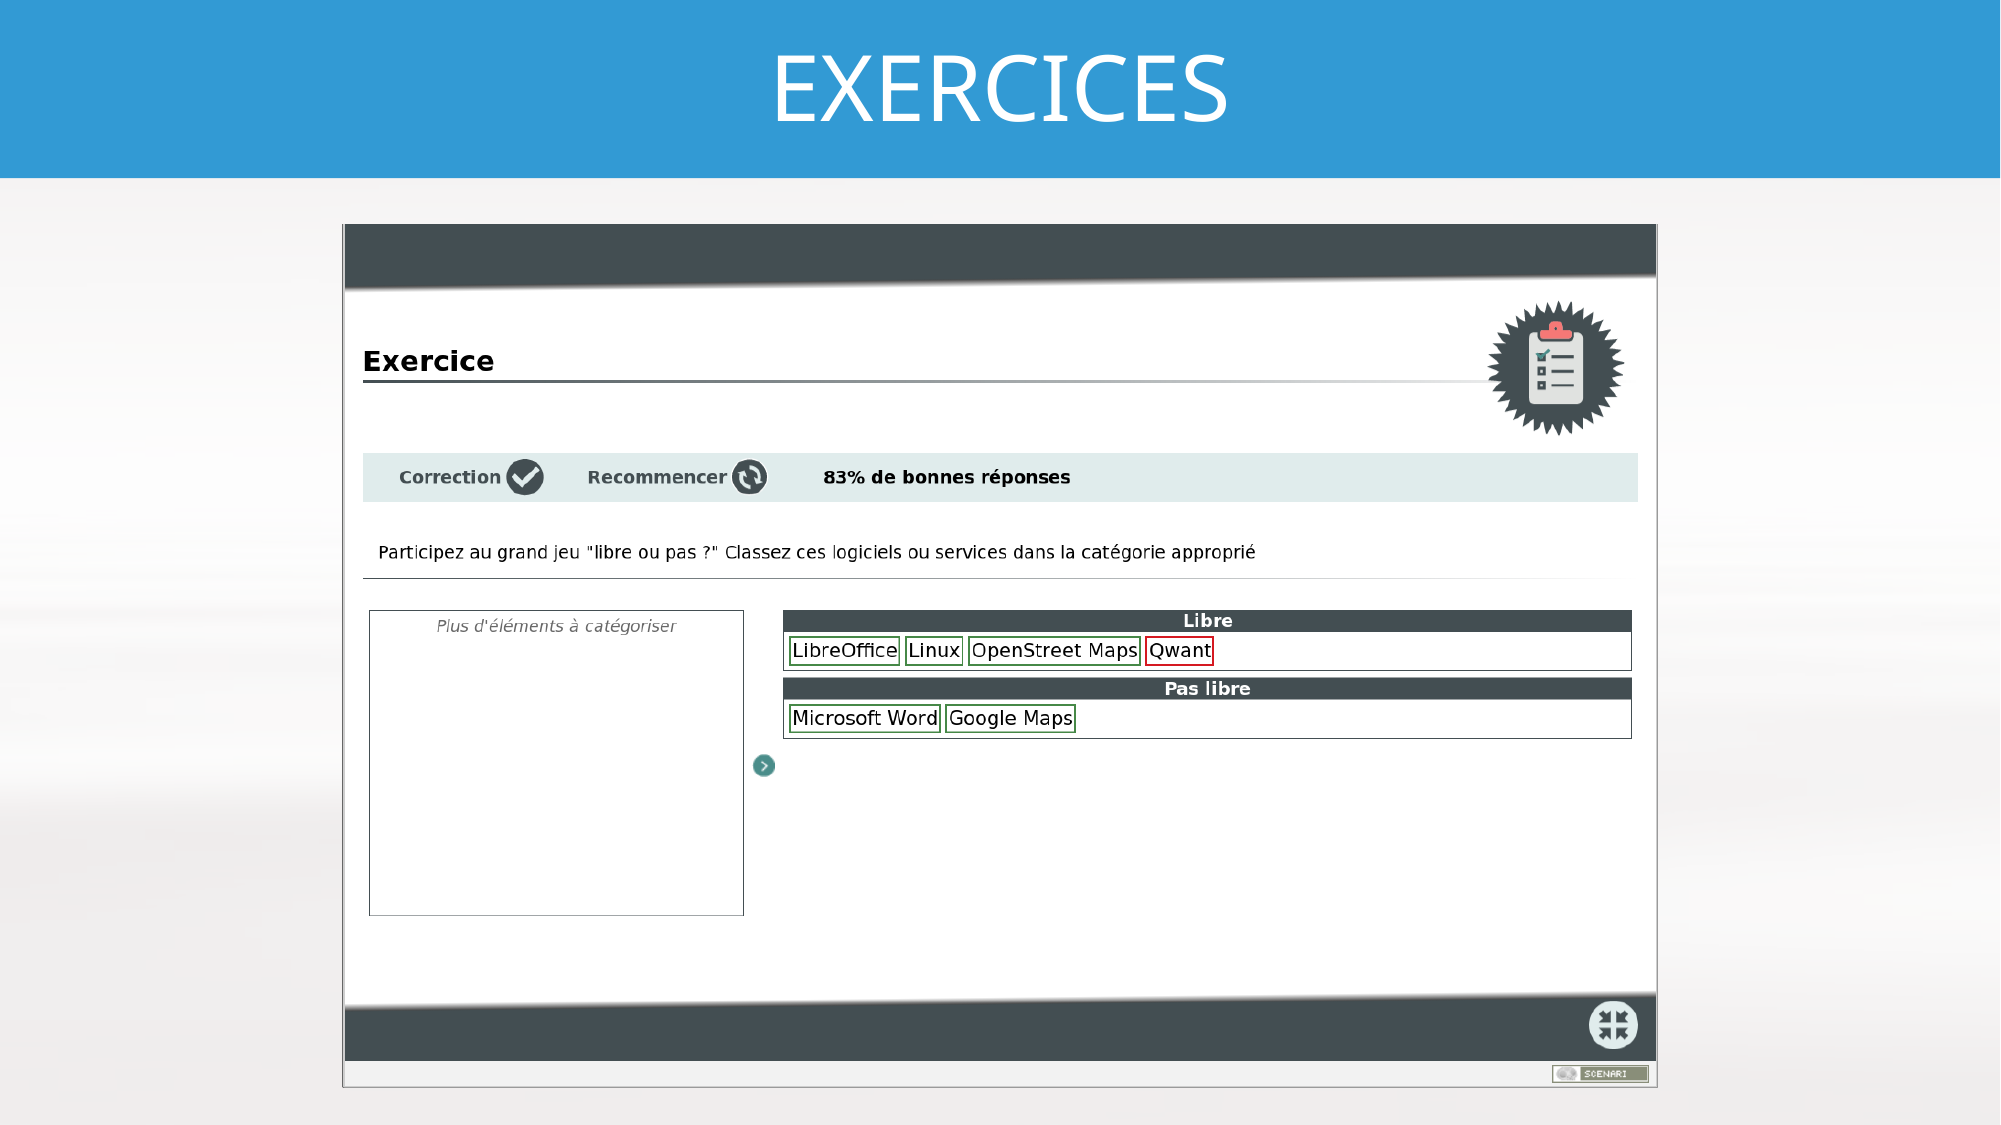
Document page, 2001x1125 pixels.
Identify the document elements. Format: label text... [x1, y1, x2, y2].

text_box Exercices [0, 0, 2000, 173]
picture [342, 224, 1658, 1088]
